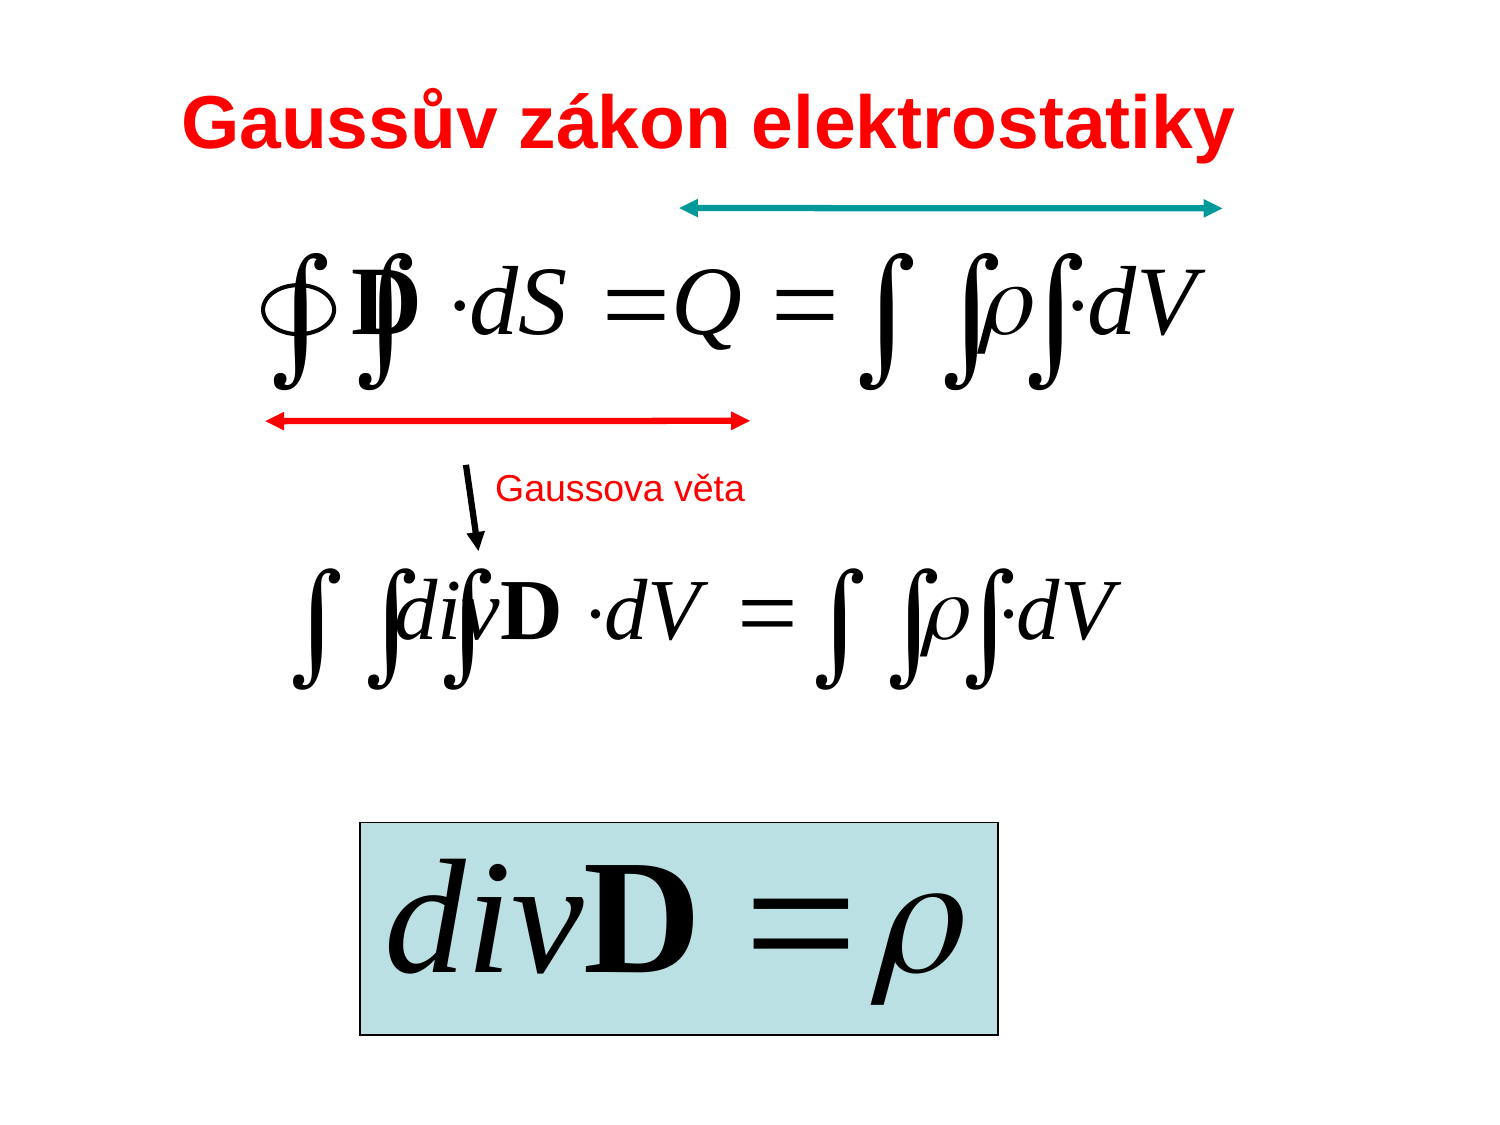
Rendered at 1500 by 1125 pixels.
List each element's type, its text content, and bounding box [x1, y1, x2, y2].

text_box Gaussův zákon elektrostatiky [53, 66, 1365, 172]
chart [242, 220, 1231, 400]
text_box Gaussova věta [407, 456, 833, 517]
chart [360, 822, 1000, 1041]
chart [265, 538, 1140, 698]
